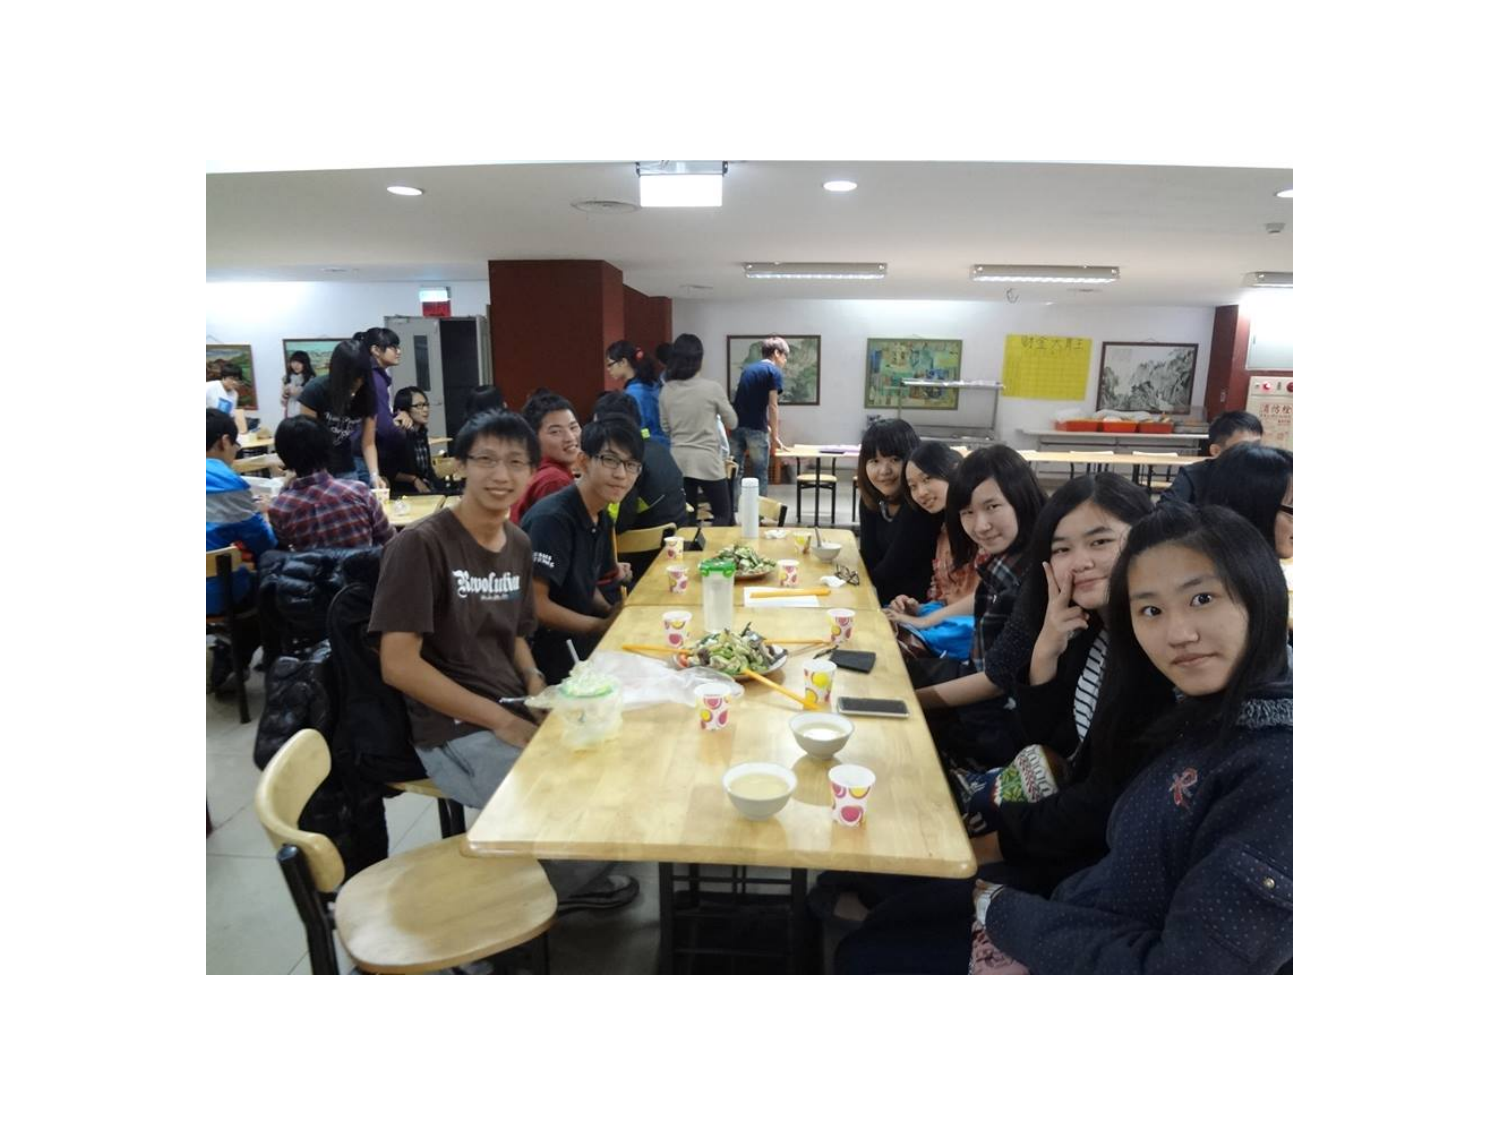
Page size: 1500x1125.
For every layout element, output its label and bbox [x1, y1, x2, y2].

picture [206, 160, 1293, 976]
